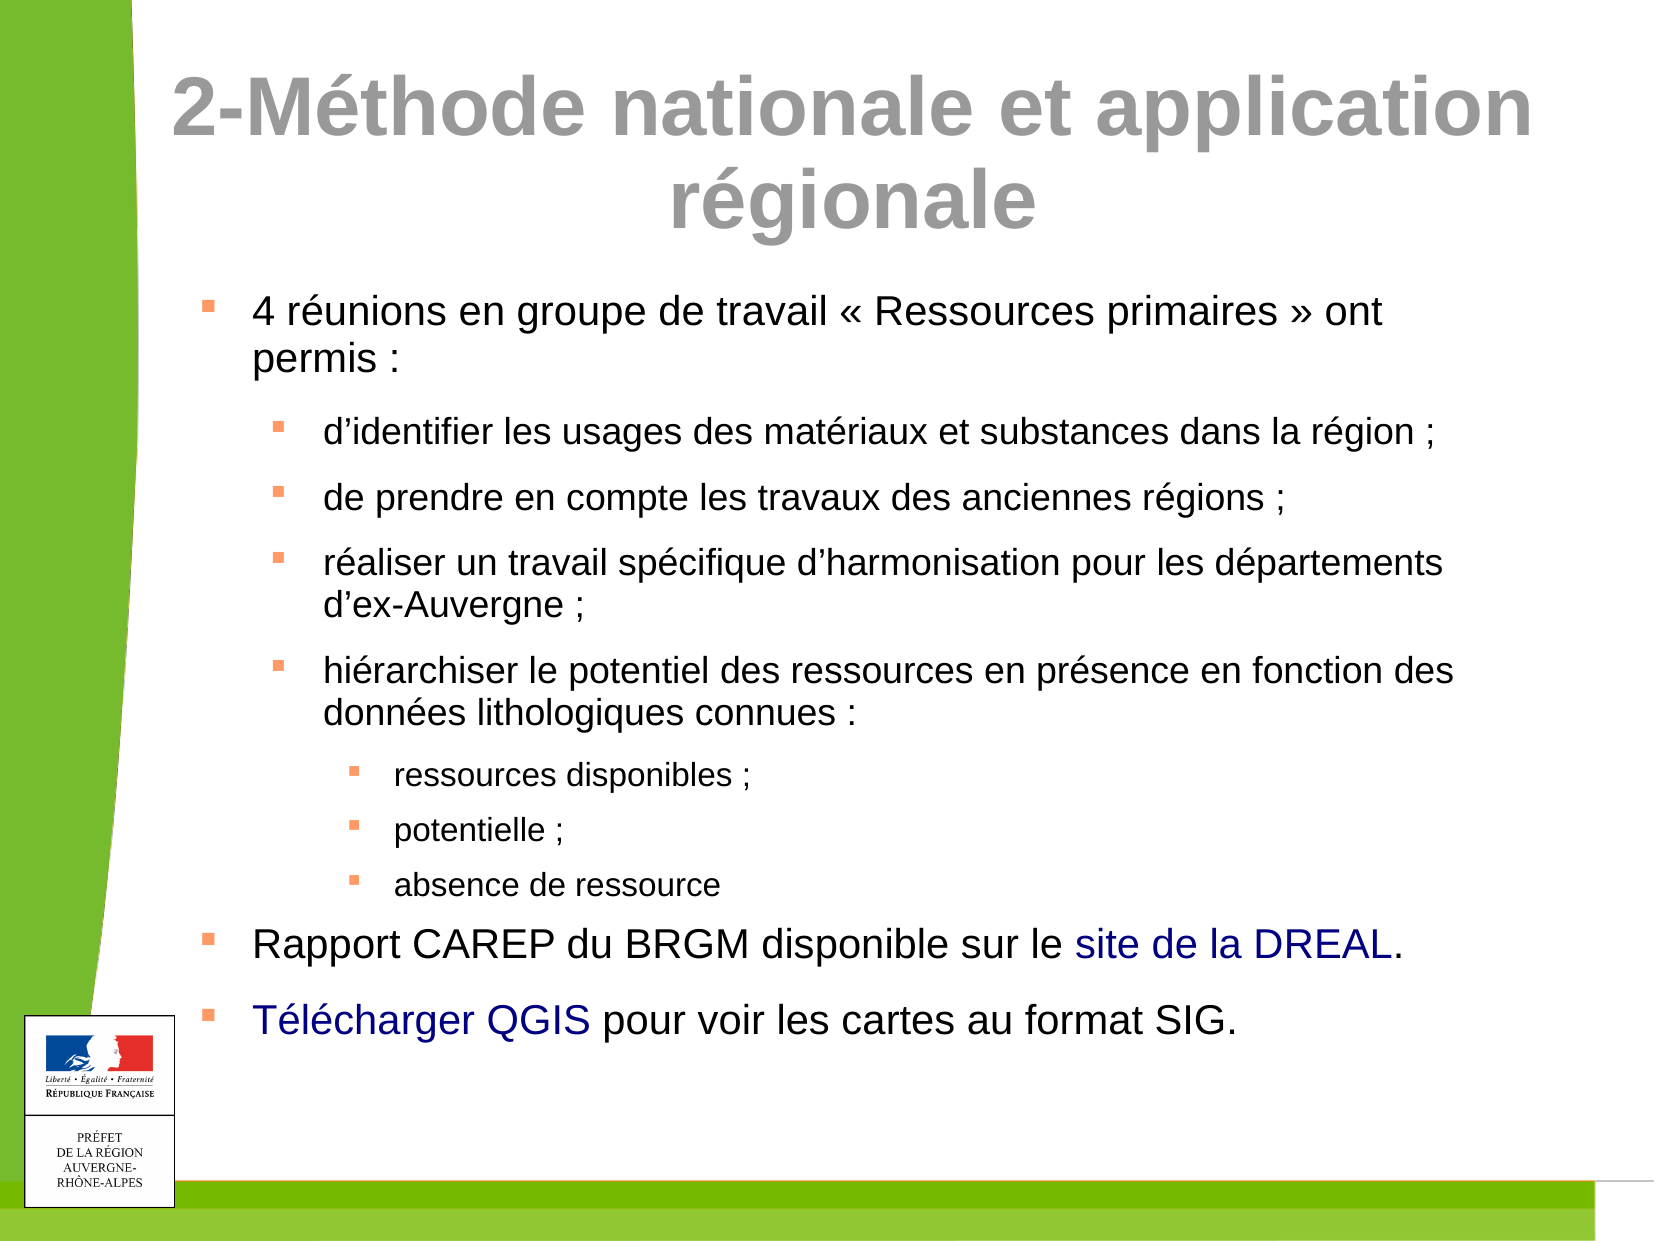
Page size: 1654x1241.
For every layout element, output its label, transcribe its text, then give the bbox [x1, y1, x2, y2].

picture [0, 0, 1654, 1241]
list 4 réunions en groupe de travail « Ressources primaires » ont permis : d’identifier les usages des matériaux et substances dans la région ; de prendre en compte les travaux des anciennes régions ; réaliser un travail spécifique d’harmonisation pour les départements d’ex-Auvergne ; hiérarchiser le potentiel des ressources en présence en fonction des données lithologiques connues : ressources disponibles ; potentielle ; absence de ressource Rapport CAREP du BRGM disponible sur le site de la DREAL. Télécharger QGIS pour voir les cartes au format SIG. [181, 288, 1511, 1210]
title 2-Méthode nationale et application régionale [136, 56, 1571, 250]
